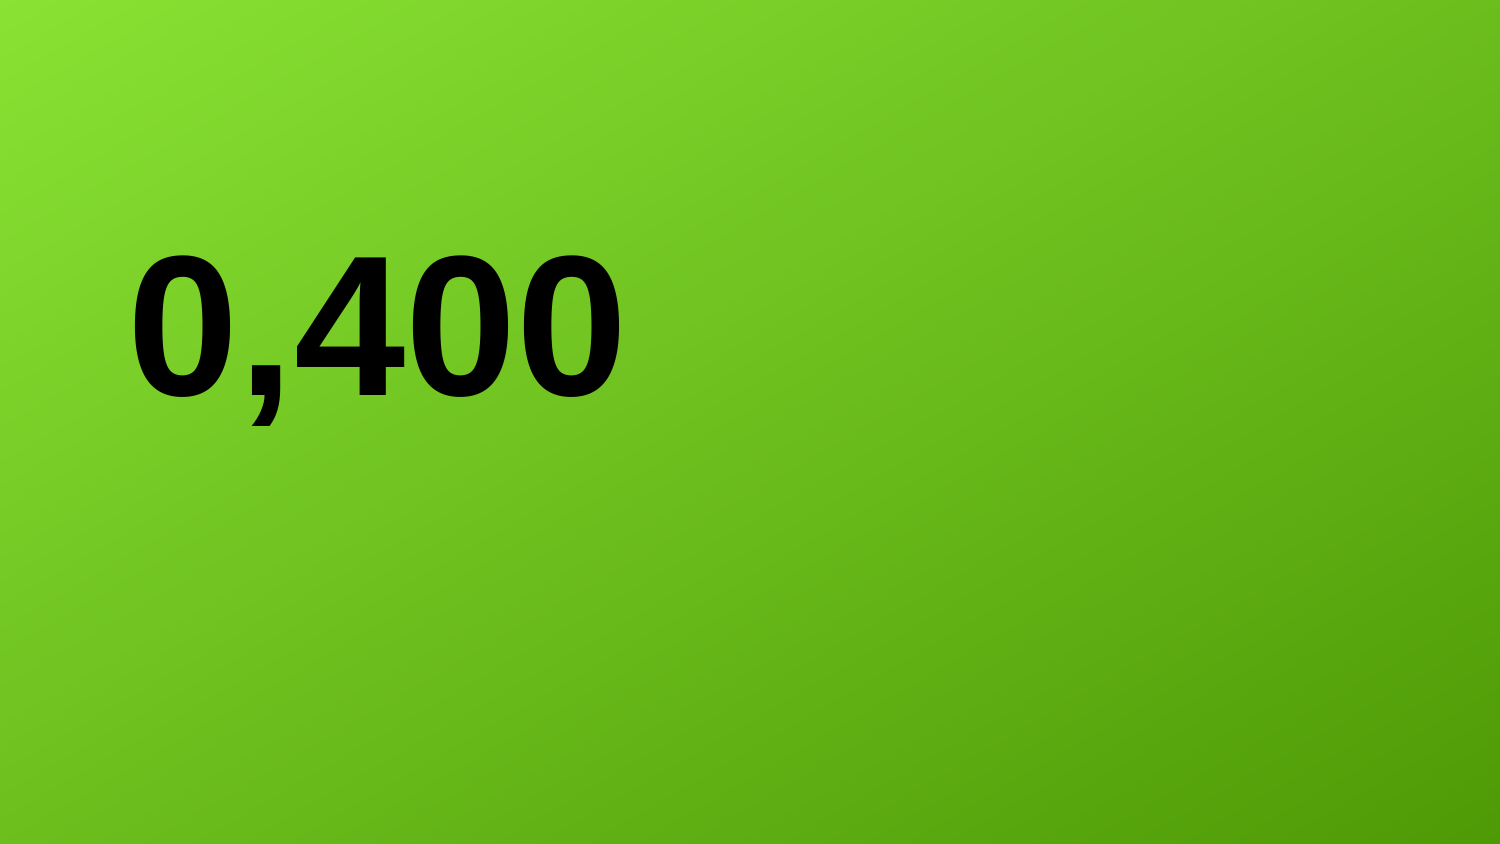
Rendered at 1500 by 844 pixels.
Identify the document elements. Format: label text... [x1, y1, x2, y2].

title 0,400 [112, 259, 1388, 450]
